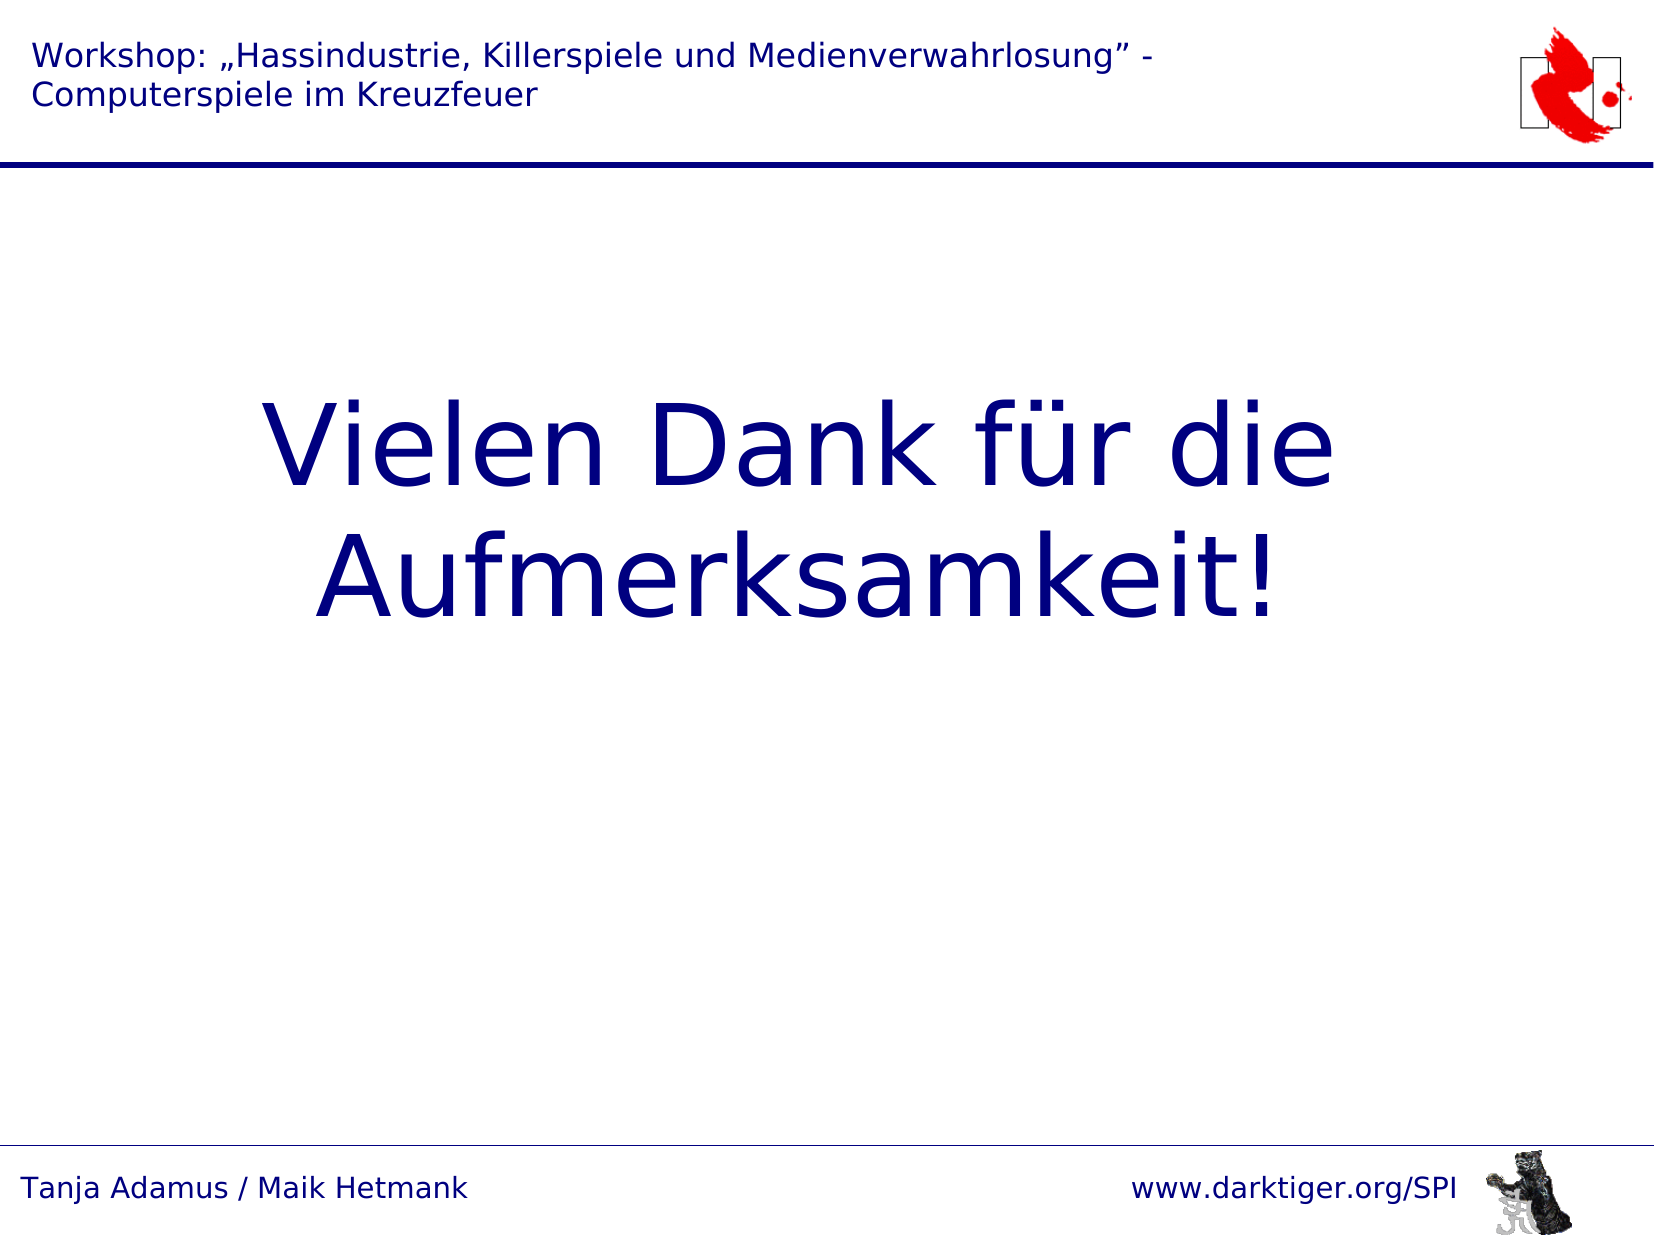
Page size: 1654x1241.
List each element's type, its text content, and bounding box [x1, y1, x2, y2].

picture [1503, 16, 1632, 148]
text_box Workshop: „Hassindustrie, Killerspiele und Medienverwahrlosung” - Computerspiele im Kreuzfeuer [16, 29, 1418, 178]
text_box Vielen Dank für die Aufmerksamkeit! [35, 373, 1565, 651]
picture [1486, 1150, 1572, 1235]
